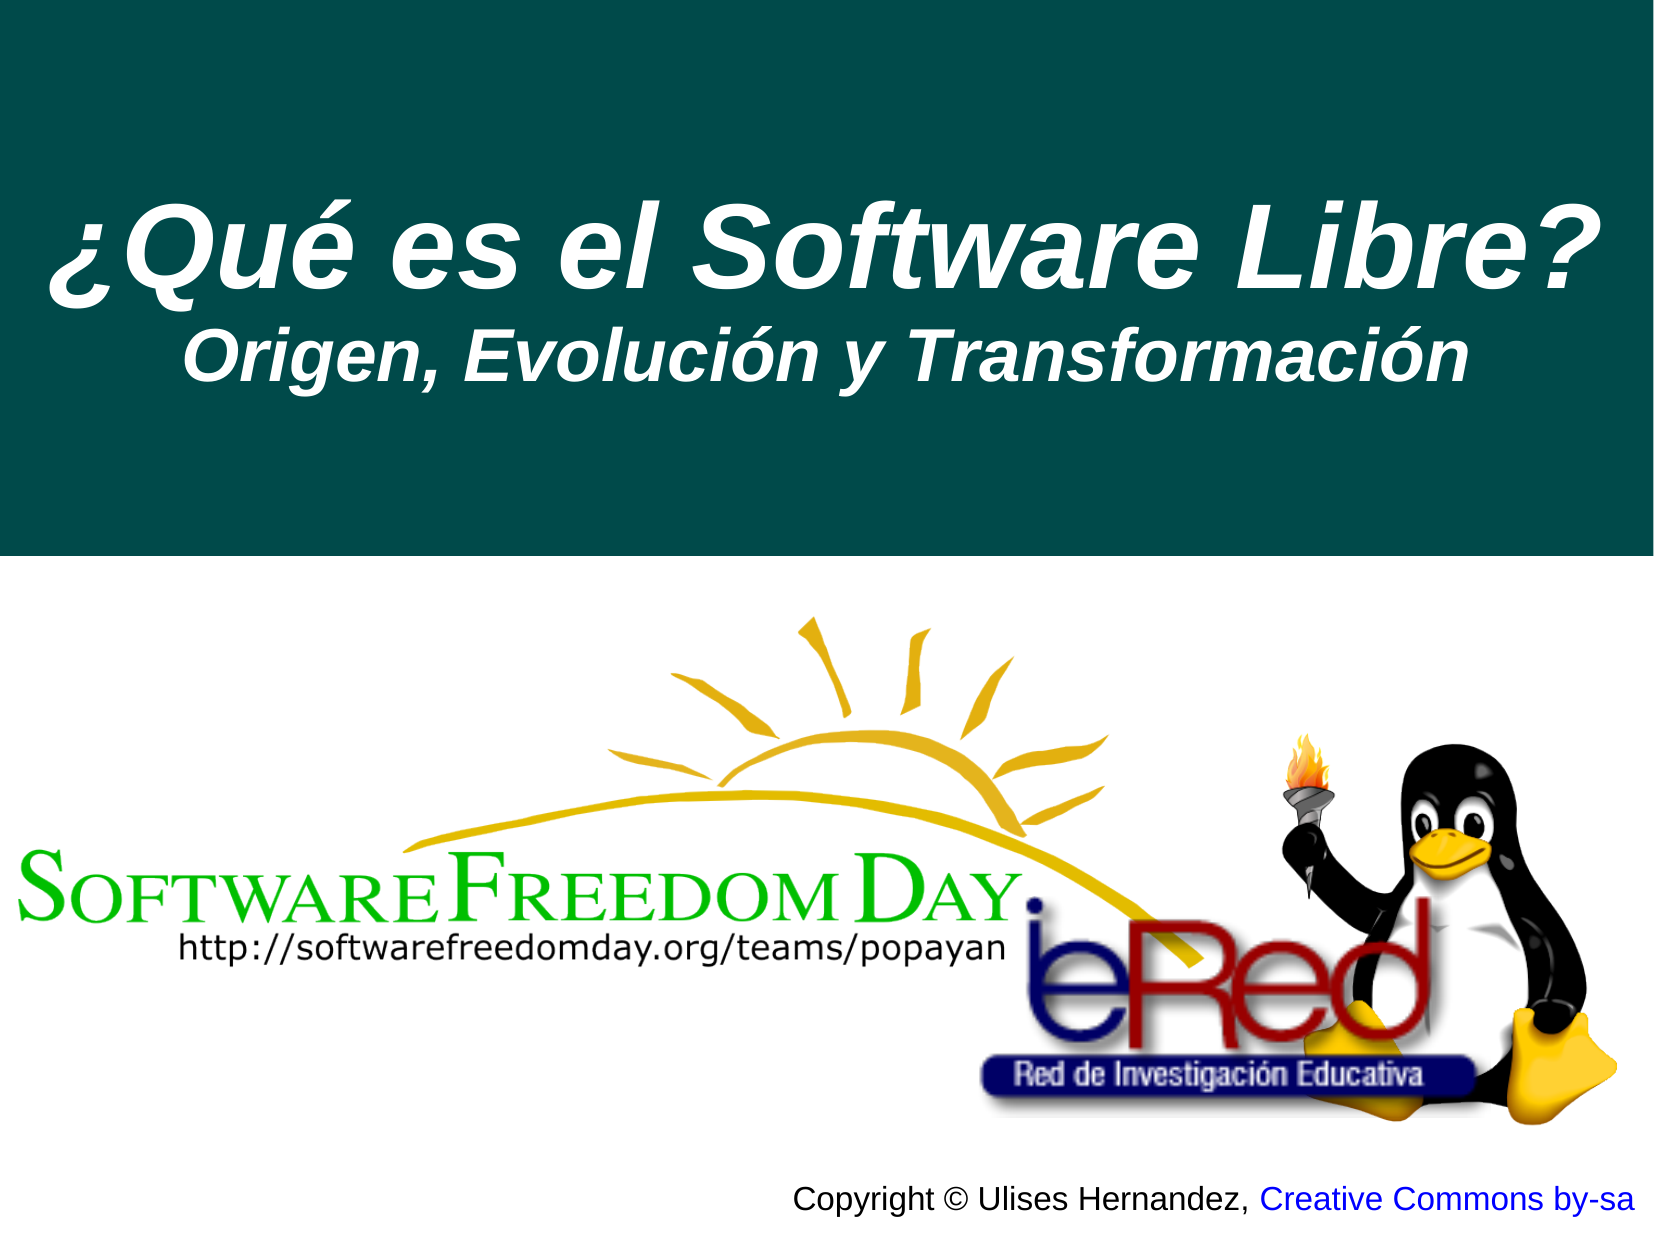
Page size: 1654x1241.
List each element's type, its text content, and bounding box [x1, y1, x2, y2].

title ¿Qué es el Software Libre? Origen, Evolución y Transformación [28, 178, 1626, 398]
text_box [0, 0, 1654, 556]
text_box Copyright © Ulises Hernandez, Creative Commons by-sa [792, 1180, 1636, 1219]
picture [16, 612, 1627, 1131]
